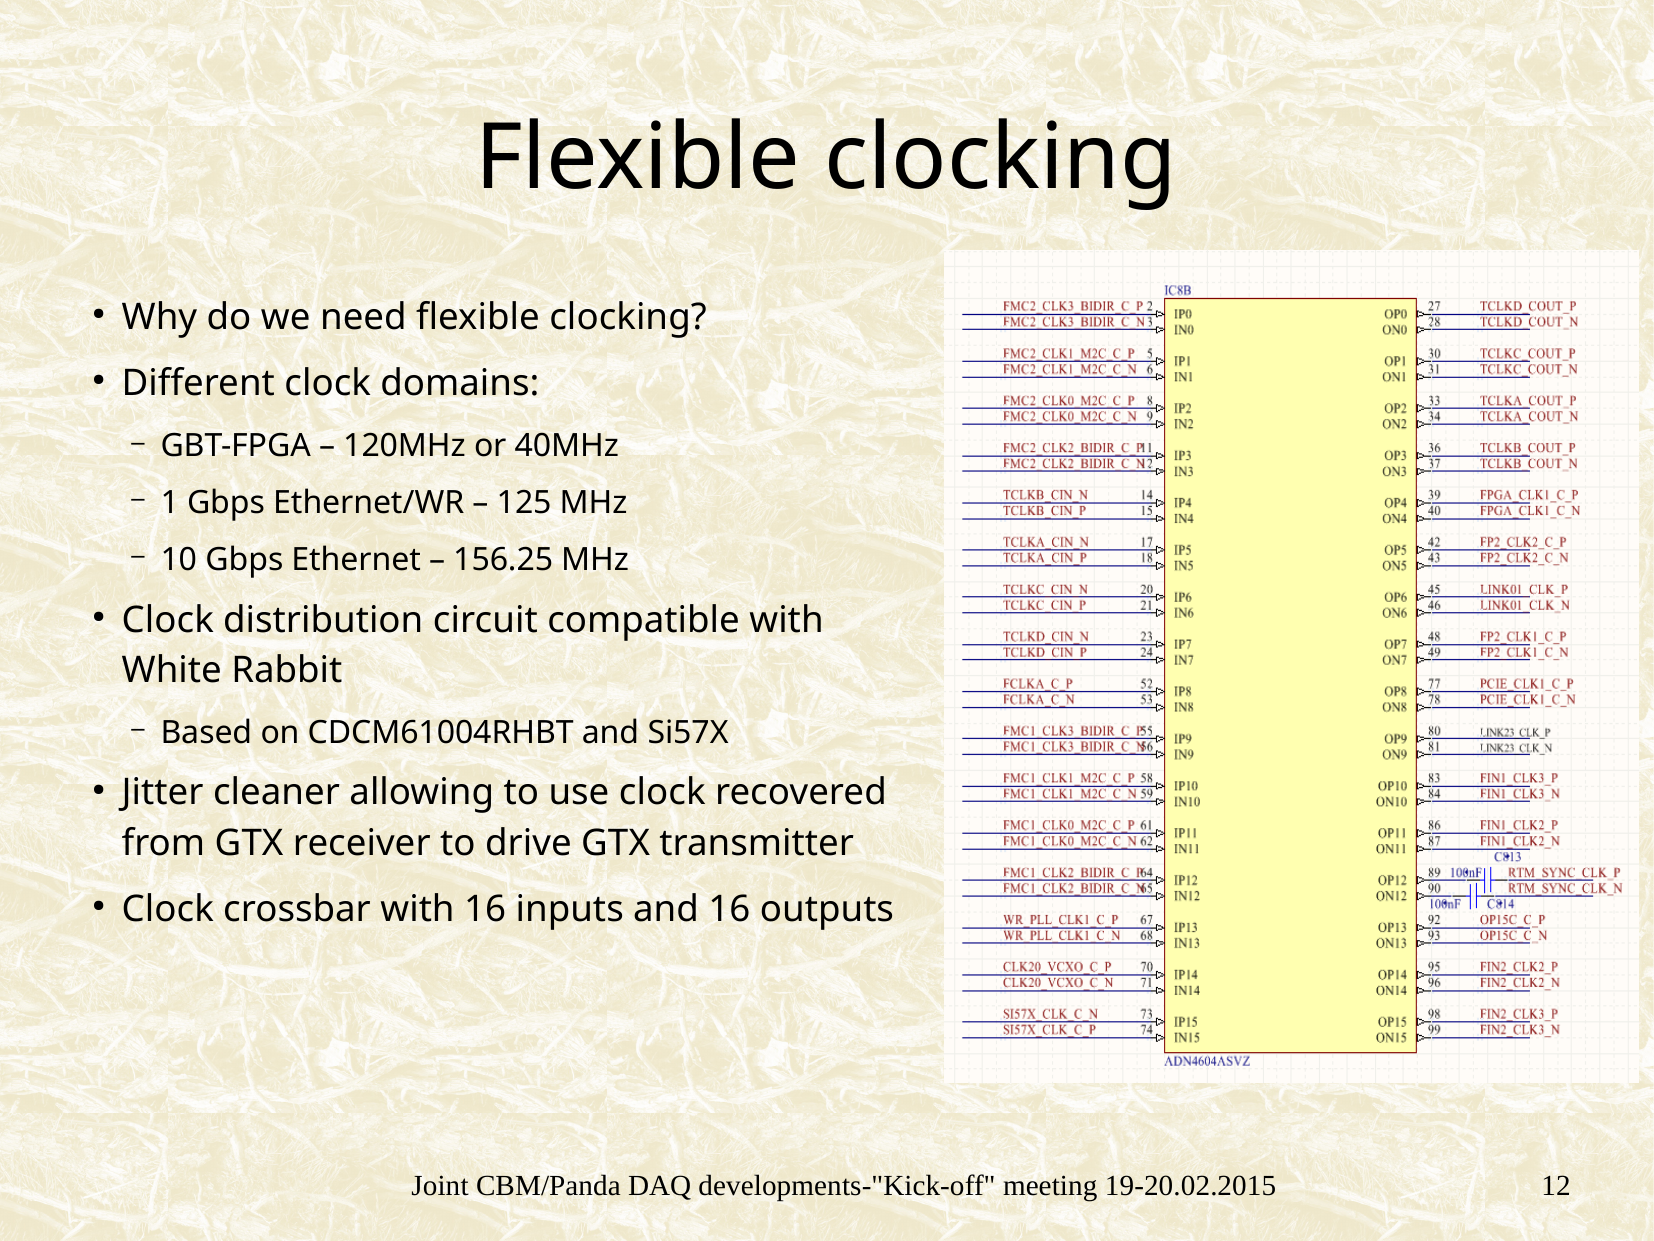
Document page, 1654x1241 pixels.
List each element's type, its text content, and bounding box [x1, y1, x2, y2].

list Why do we need flexible clocking? Different clock domains: GBT-FPGA – 120MHz or 40MHz 1 Gbps Ethernet/WR – 125 MHz 10 Gbps Ethernet – 156.25 MHz Clock distribution circuit compatible with White Rabbit Based on CDCM61004RHBT and Si57X Jitter cleaner allowing to use clock recovered from GTX receiver to drive GTX transmitter Clock crossbar with 16 inputs and 16 outputs [82, 290, 913, 1010]
title Flexible clocking [82, 49, 1571, 257]
picture [0, 0, 1654, 1241]
